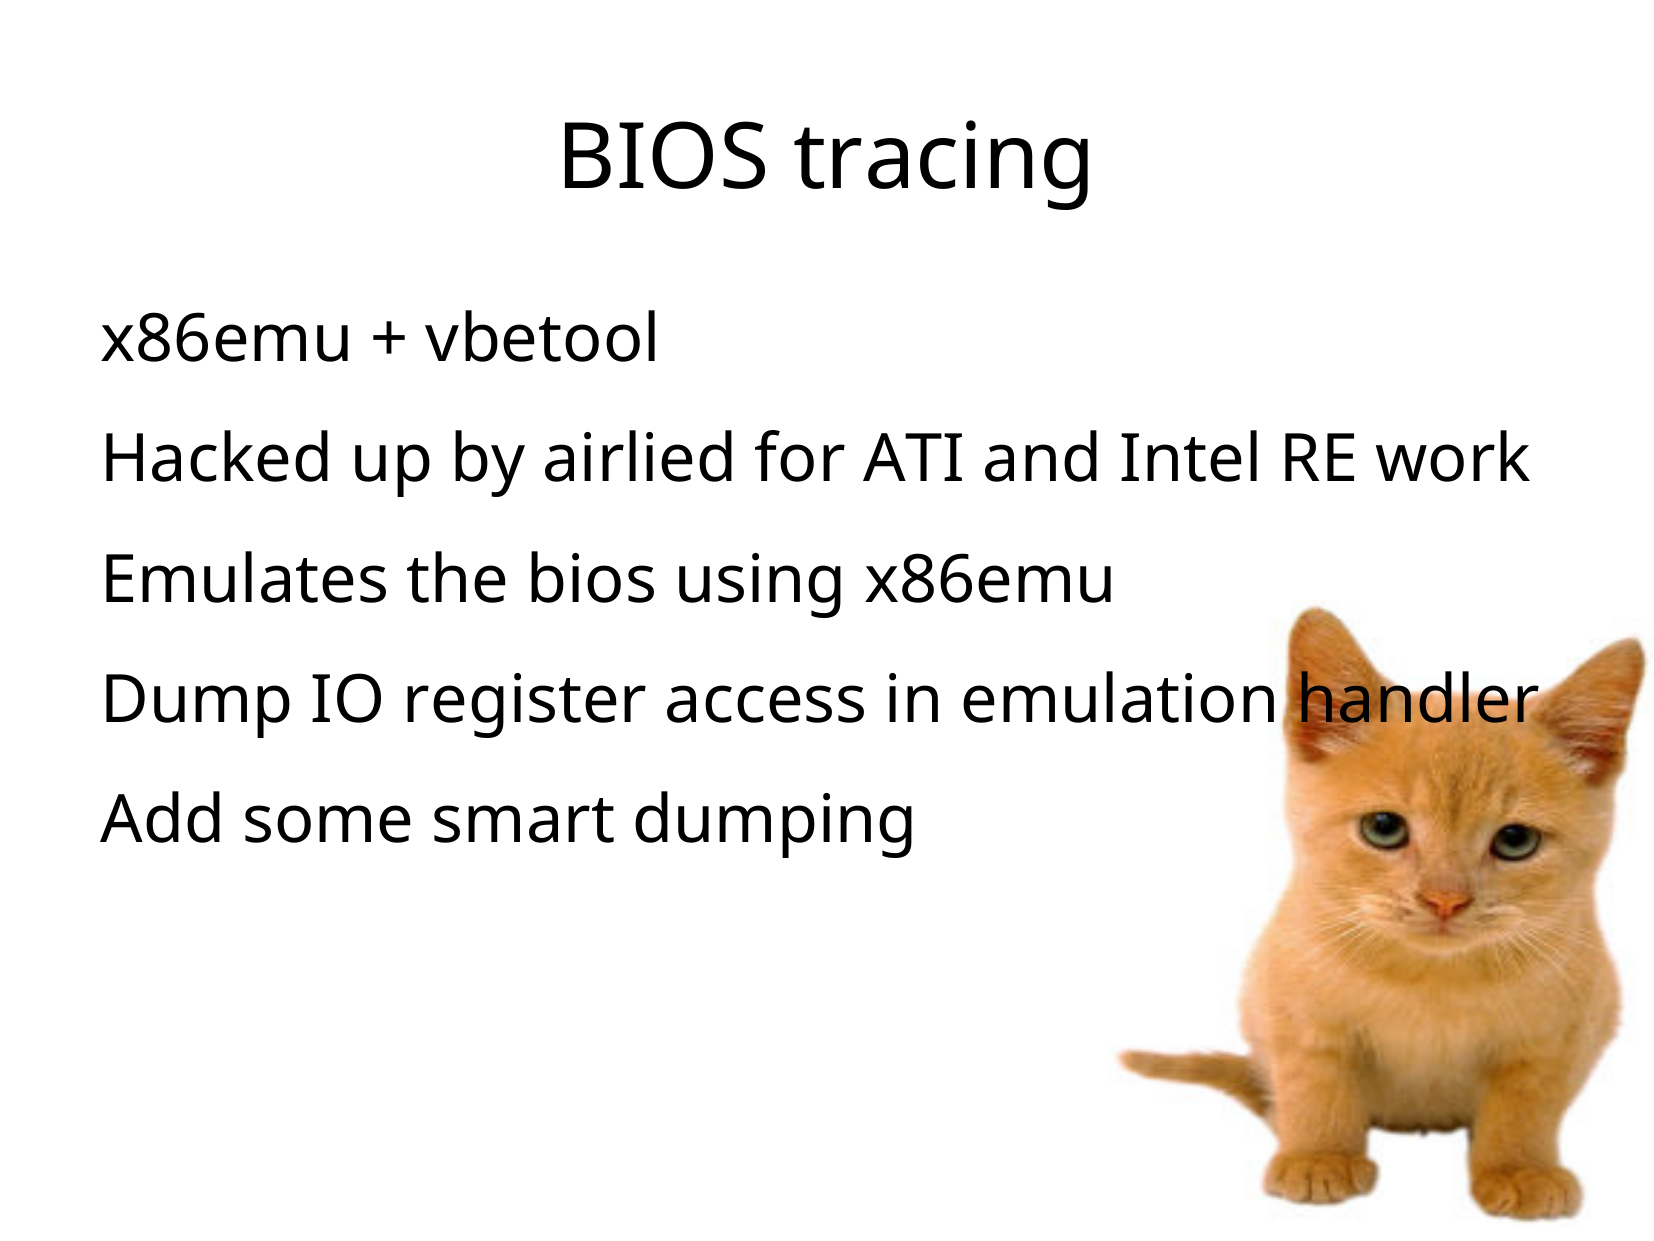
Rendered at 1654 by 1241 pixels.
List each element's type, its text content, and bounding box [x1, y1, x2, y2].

list x86emu + vbetool Hacked up by airlied for ATI and Intel RE work Emulates the bios using x86emu Dump IO register access in emulation handler Add some smart dumping [82, 290, 1571, 1109]
title BIOS tracing [82, 49, 1571, 257]
picture [1109, 600, 1654, 1227]
